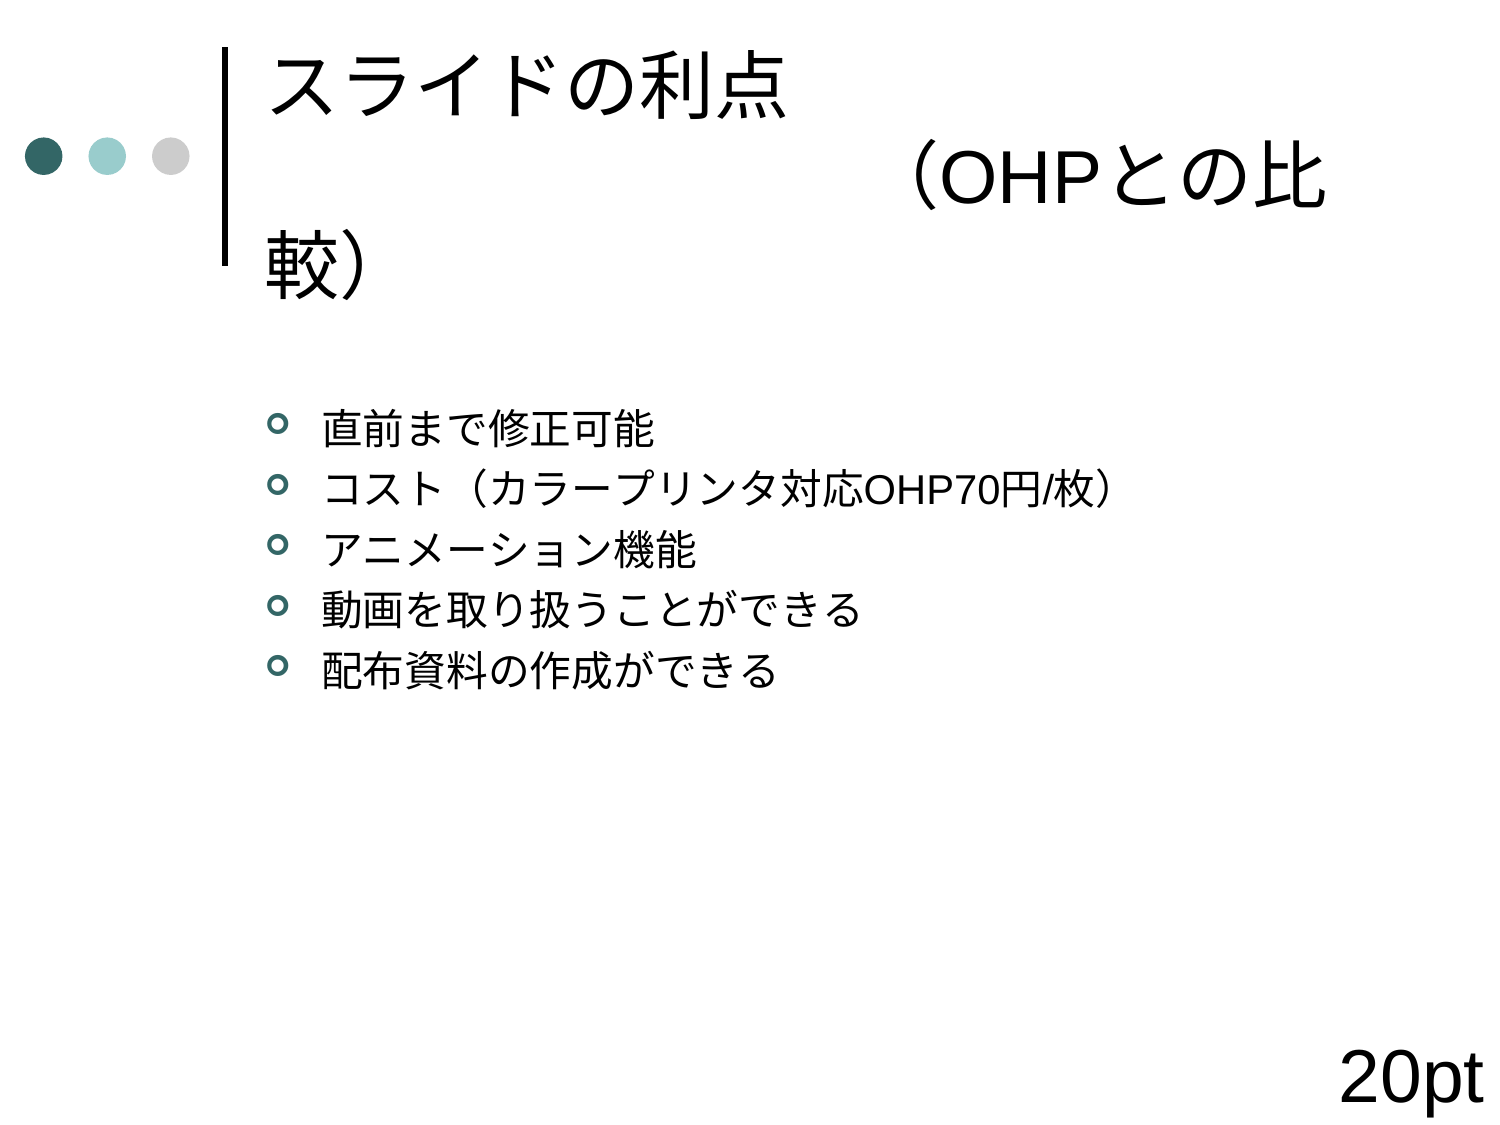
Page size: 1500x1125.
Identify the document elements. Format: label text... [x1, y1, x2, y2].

text_box 20pt [1323, 1019, 1500, 1125]
title スライドの利点 （OHPとの比較） [249, 31, 1412, 282]
list 直前まで修正可能 コスト（カラープリンタ対応OHP70円/枚） アニメーション機能 動画を取り扱うことができる 配布資料の作成ができる [249, 395, 1401, 870]
